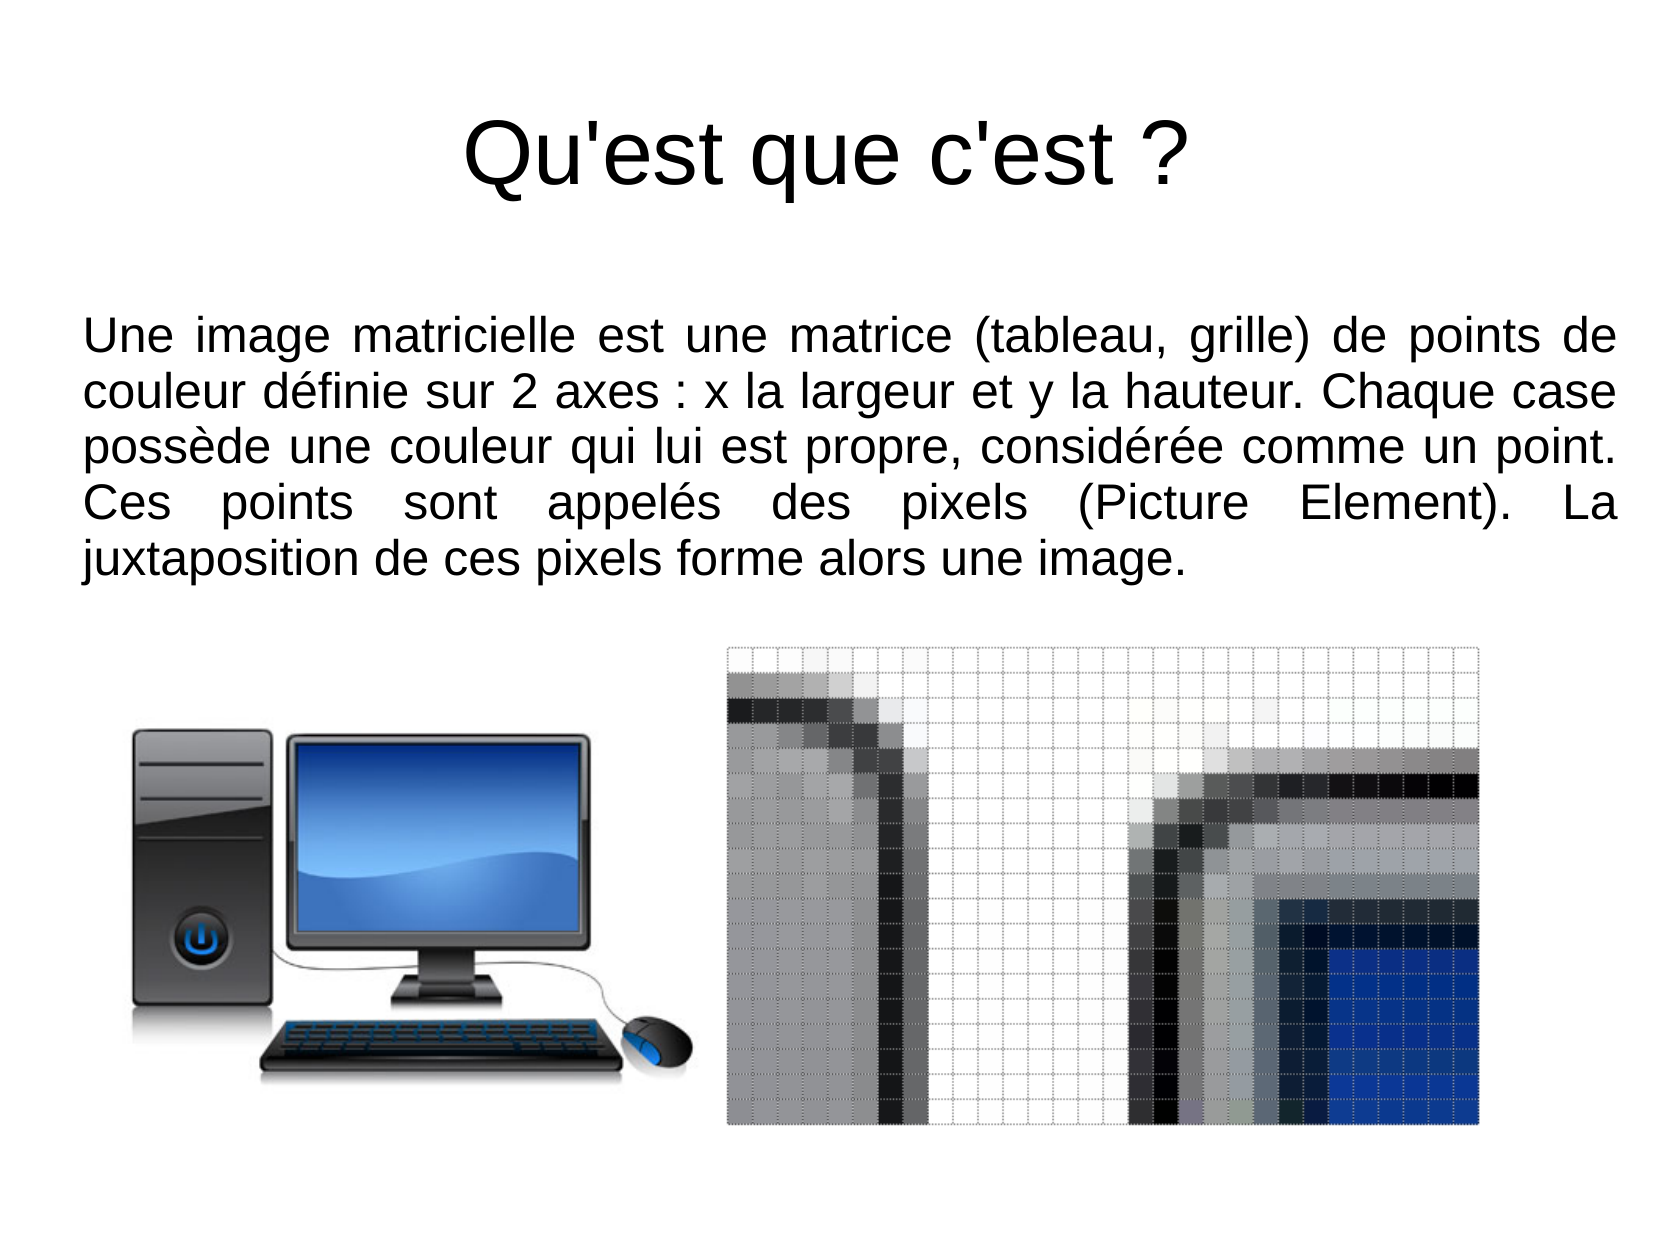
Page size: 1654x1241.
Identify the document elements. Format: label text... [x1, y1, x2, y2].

title Qu'est que c'est ? [82, 49, 1571, 257]
picture [86, 630, 1503, 1141]
list Une image matricielle est une matrice (tableau, grille) de points de couleur définie sur 2 axes : x la largeur et y la hauteur. Chaque case possède une couleur qui lui est propre, considérée comme un point. Ces points sont appelés des pixels (Picture Element). La juxtaposition de ces pixels forme alors une image. [82, 307, 1619, 591]
